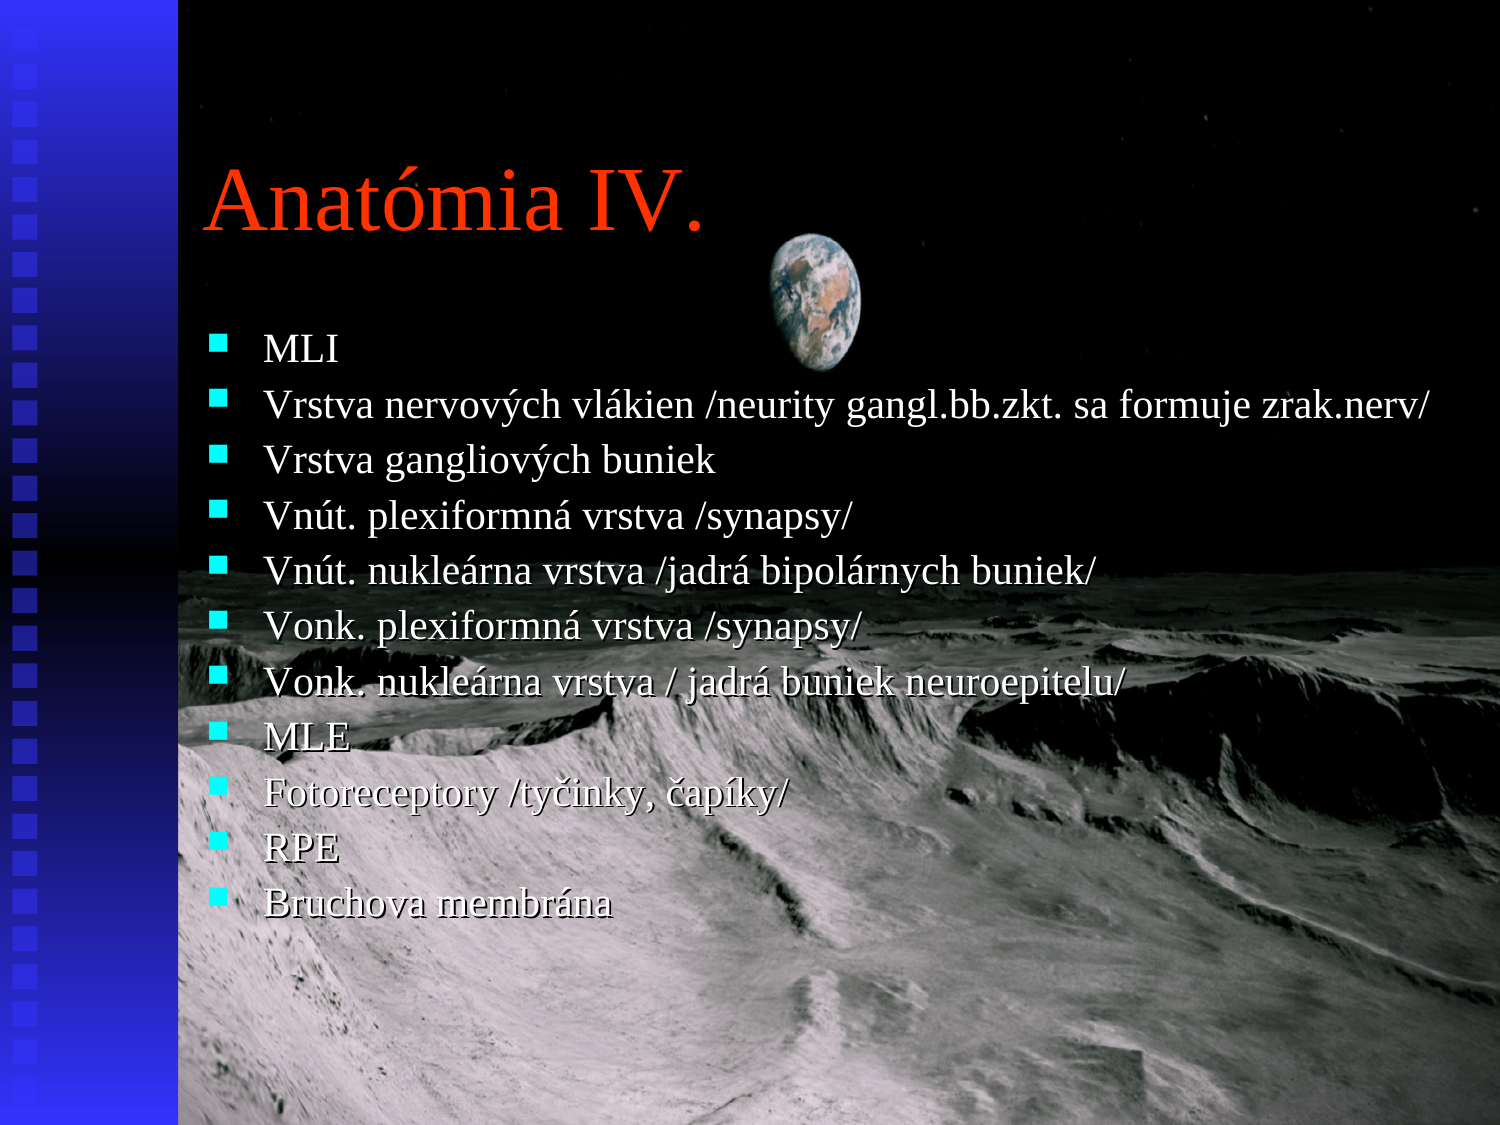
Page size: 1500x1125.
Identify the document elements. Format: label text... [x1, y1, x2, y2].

picture [0, 0, 1500, 1125]
list MLI Vrstva nervových vlákien /neurity gangl.bb.zkt. sa formuje zrak.nerv/ Vrstva gangliových buniek Vnút. plexiformná vrstva /synapsy/ Vnút. nukleárna vrstva /jadrá bipolárnych buniek/ Vonk. plexiformná vrstva /synapsy/ Vonk. nukleárna vrstva / jadrá buniek neuroepitelu/ MLE Fotoreceptory /tyčinky, čapíky/ RPE Bruchova membrána [191, 319, 1467, 995]
title Anatómia IV. [187, 99, 1463, 288]
